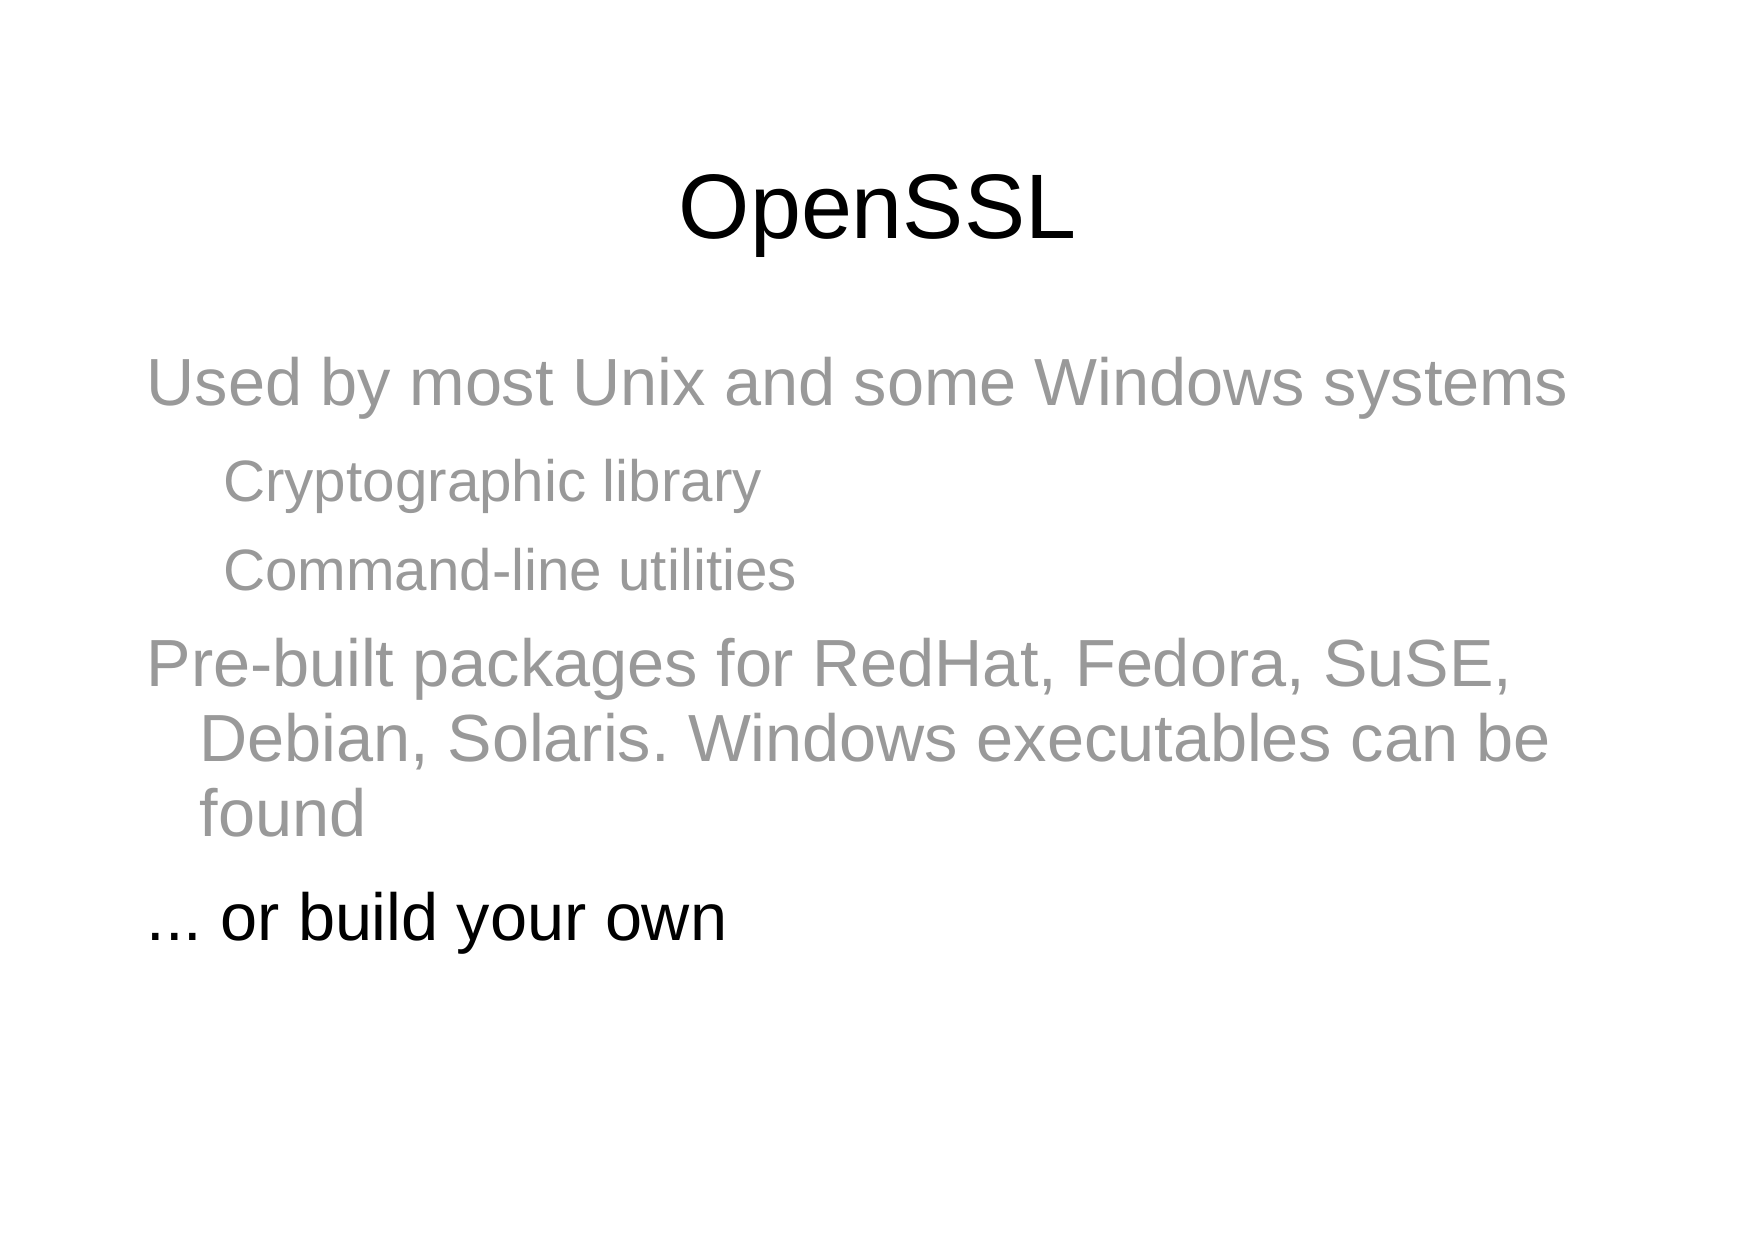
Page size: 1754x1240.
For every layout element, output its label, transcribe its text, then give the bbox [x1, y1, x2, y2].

list Used by most Unix and some Windows systems Cryptographic library Command-line utilities Pre-built packages for RedHat, Fedora, SuSE, Debian, Solaris. Windows executables can be found ... or build your own [128, 344, 1627, 1147]
title OpenSSL [128, 102, 1627, 310]
